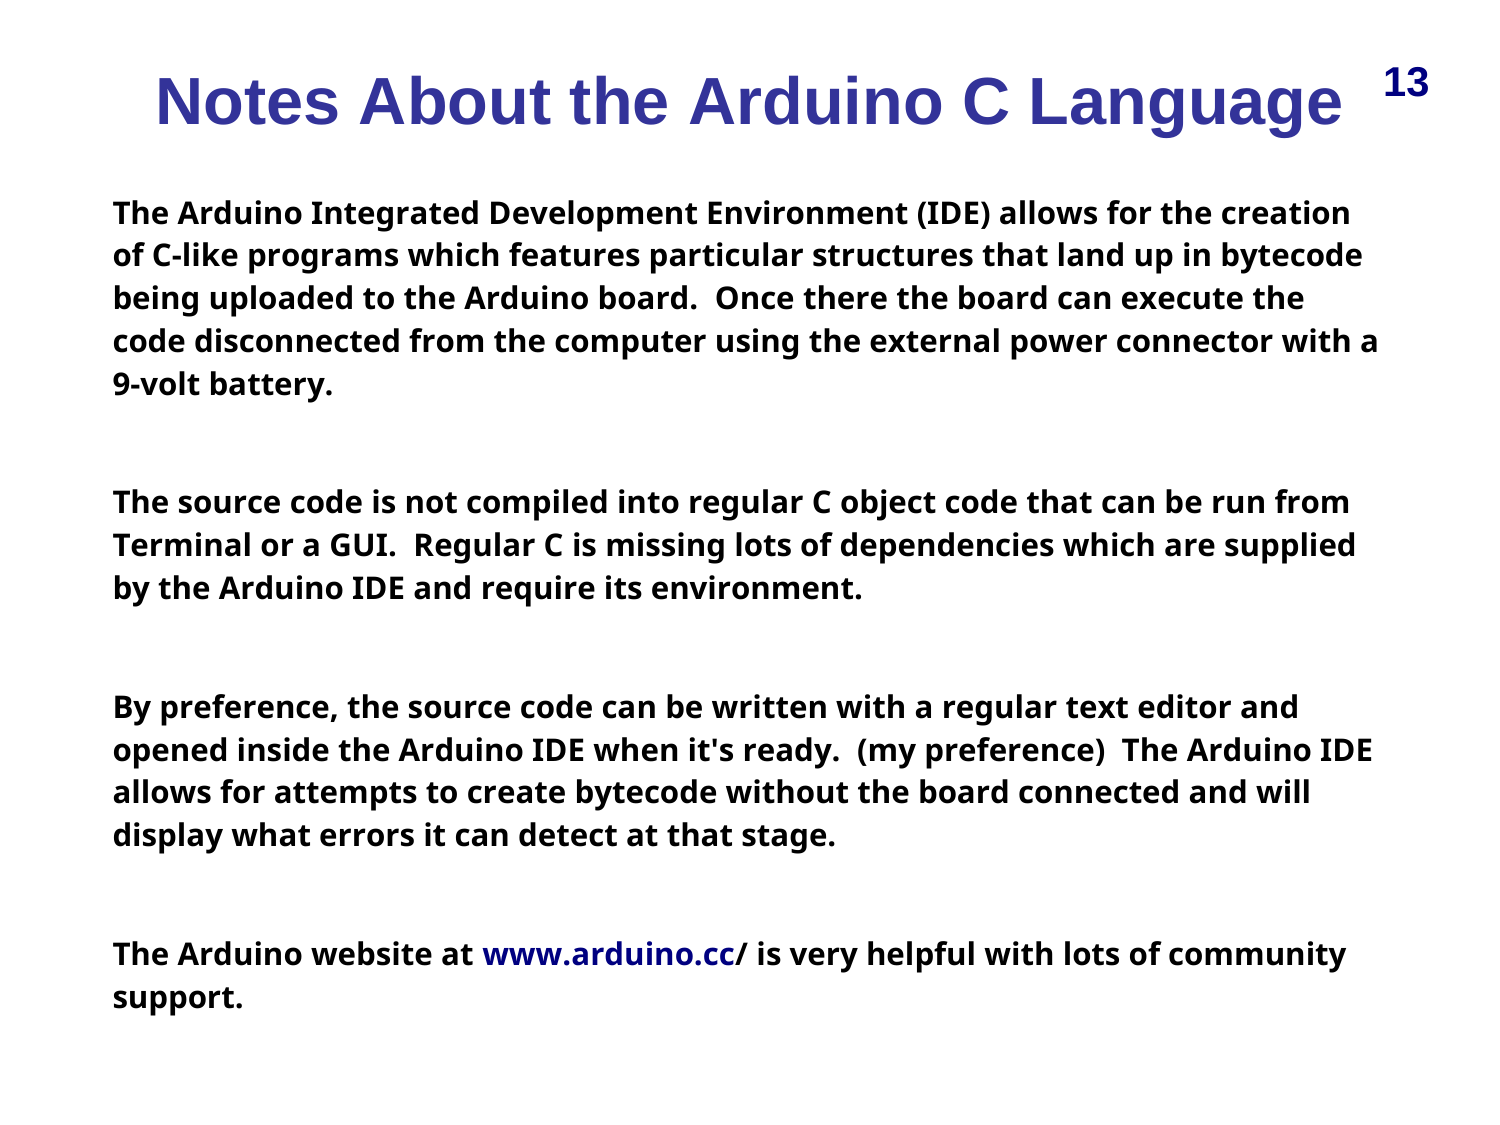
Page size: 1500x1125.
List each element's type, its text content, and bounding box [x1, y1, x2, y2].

subtitle The Arduino Integrated Development Environment (IDE) allows for the creation of C-like programs which features particular structures that land up in bytecode being uploaded to the Arduino board. Once there the board can execute the code disconnected from the computer using the external power connector with a 9-volt battery. The source code is not compiled into regular C object code that can be run from Terminal or a GUI. Regular C is missing lots of dependencies which are supplied by the Arduino IDE and require its environment. By preference, the source code can be written with a regular text editor and opened inside the Arduino IDE when it's ready. (my preference) The Arduino IDE allows for attempts to create bytecode without the board connected and will display what errors it can detect at that stage. The Arduino website at www.arduino.cc/ is very helpful with lots of community support. [112, 200, 1388, 1064]
title Notes About the Arduino C Language [75, 52, 1426, 150]
text_box 13 [1350, 47, 1463, 113]
